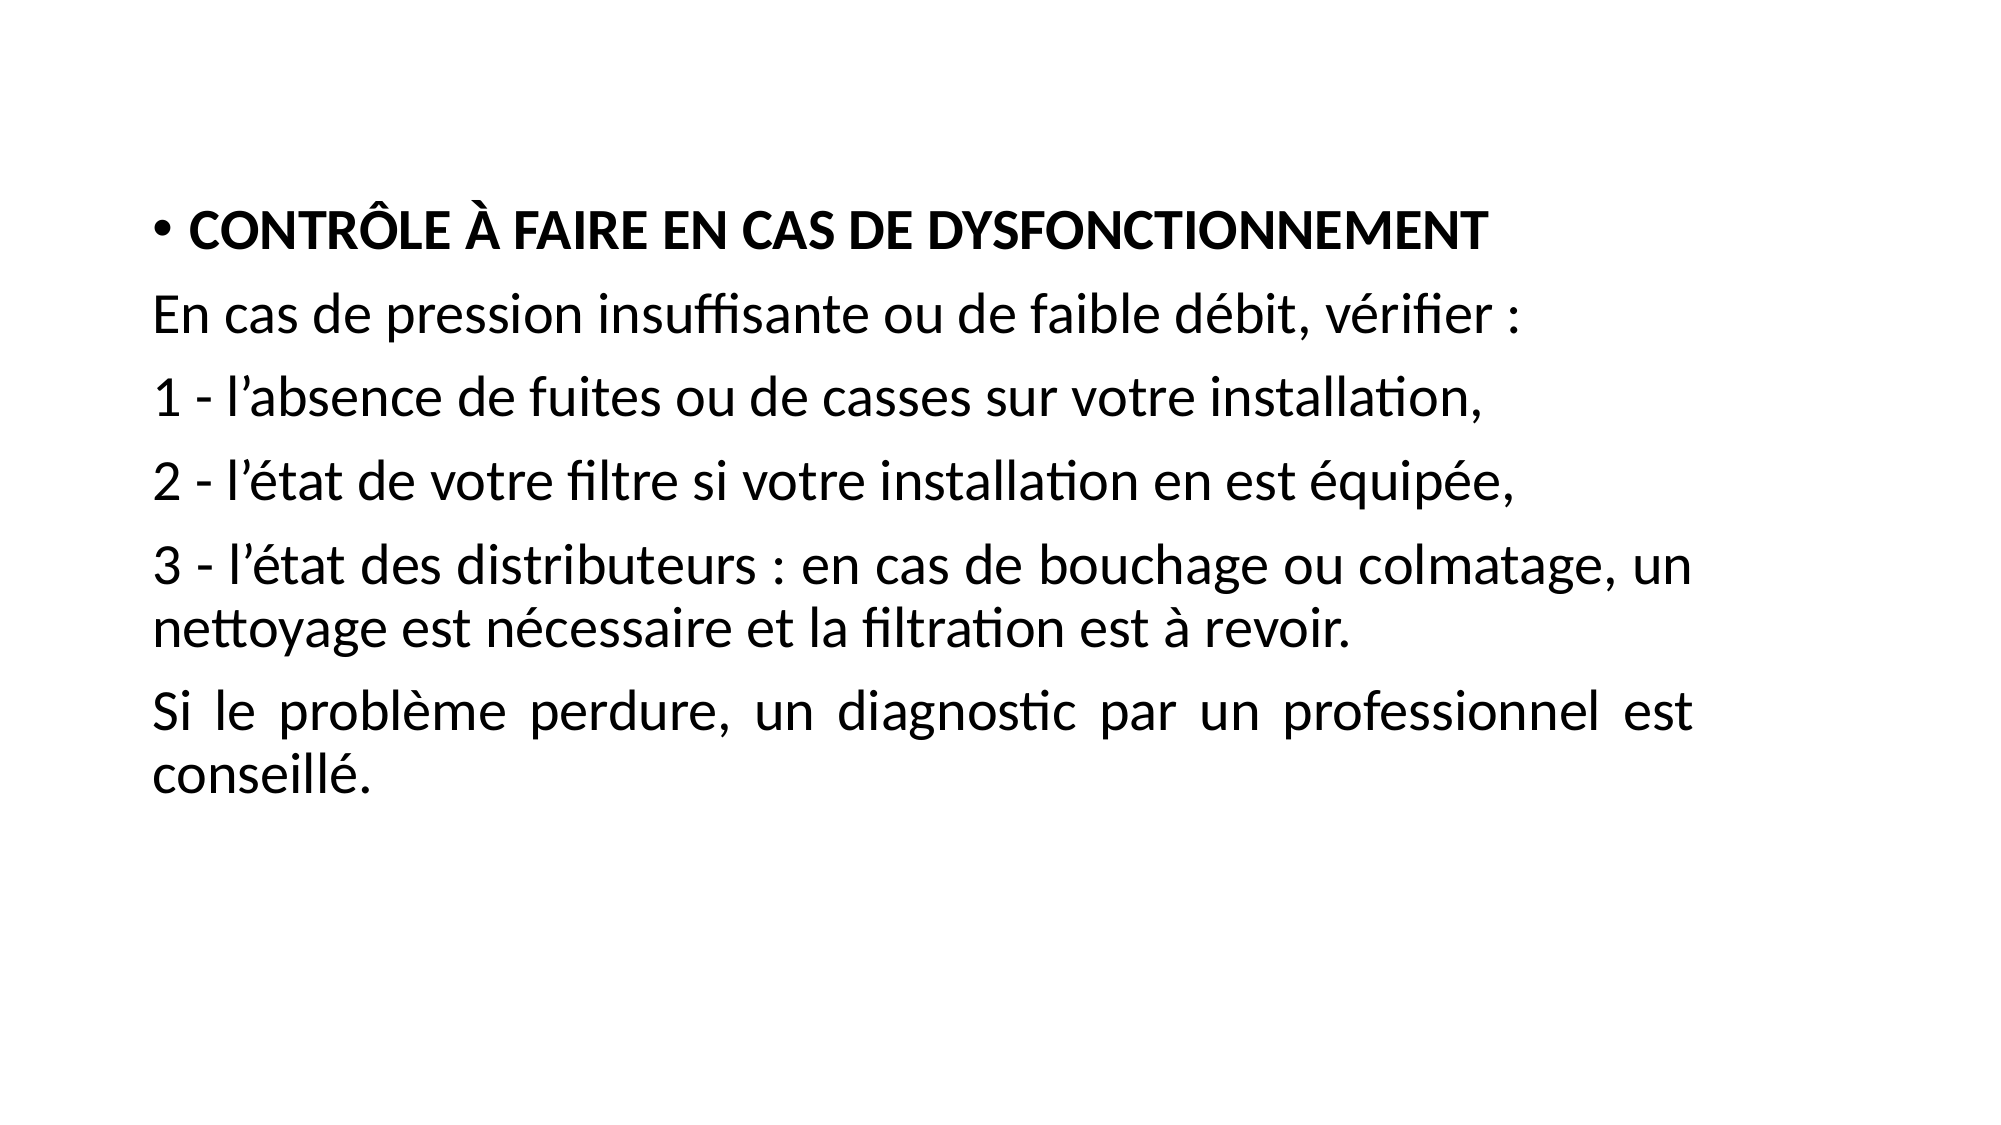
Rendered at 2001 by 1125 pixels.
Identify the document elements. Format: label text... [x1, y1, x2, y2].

list CONTRÔLE À FAIRE EN CAS DE DYSFONCTIONNEMENT En cas de pression insuffisante ou de faible débit, vérifier : 1 - l’absence de fuites ou de casses sur votre installation, 2 - l’état de votre filtre si votre installation en est équipée, 3 - l’état des distributeurs : en cas de bouchage ou colmatage, un nettoyage est nécessaire et la filtration est à revoir. Si le problème perdure, un diagnostic par un professionnel est conseillé. [137, 191, 1863, 906]
